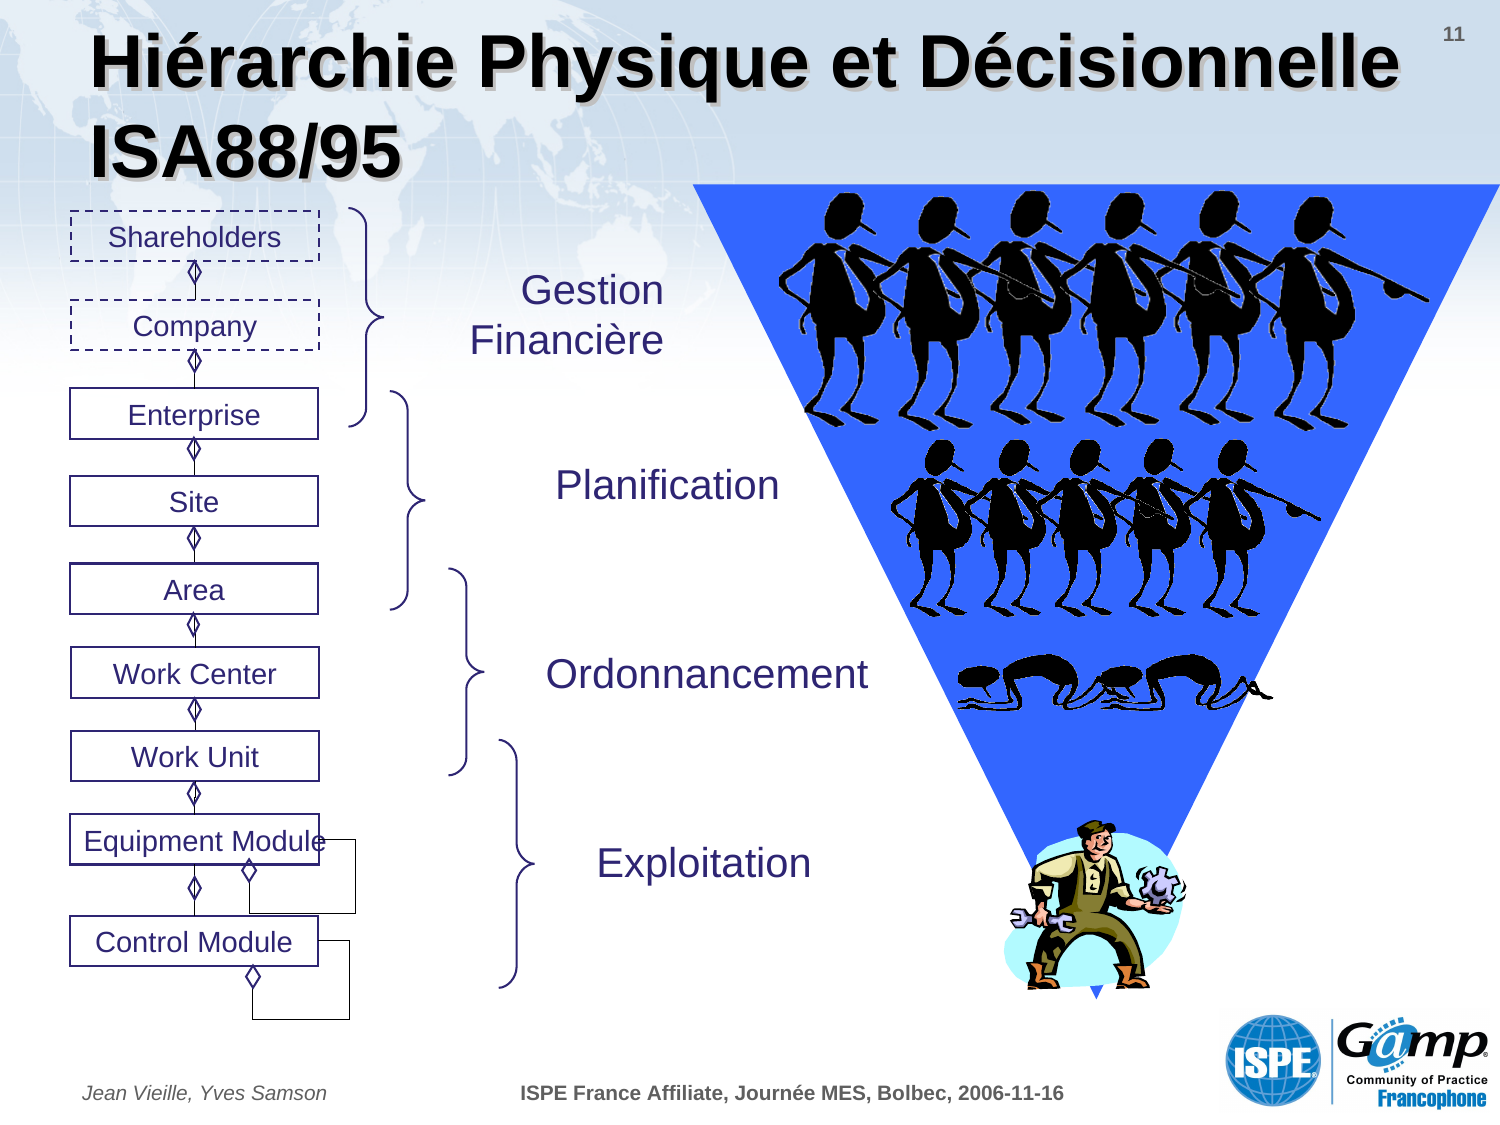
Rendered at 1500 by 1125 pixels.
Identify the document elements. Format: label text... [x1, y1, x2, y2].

text_box Control Module [69, 915, 319, 966]
text_box [1092, 992, 1100, 1000]
picture [195, 882, 199, 894]
text_box [692, 184, 1500, 359]
picture [190, 702, 195, 717]
picture [190, 787, 195, 800]
picture [0, 0, 1500, 992]
text_box Exploitation [581, 828, 827, 894]
picture [191, 265, 195, 279]
picture [1219, 1008, 1490, 1113]
text_box Shareholders [70, 210, 320, 262]
text_box [812, 427, 1378, 585]
text_box Work Unit [70, 730, 320, 781]
text_box Gestion Financière [454, 255, 680, 371]
text_box Area [69, 563, 319, 614]
text_box Company [70, 299, 320, 351]
text_box Work Center [70, 647, 320, 698]
text_box Planification [540, 450, 796, 516]
picture [244, 865, 254, 878]
text_box Enterprise [69, 388, 319, 439]
text_box Ordonnancement [530, 639, 884, 705]
picture [190, 618, 194, 632]
picture [191, 354, 195, 368]
picture [319, 941, 347, 962]
text_box Equipment Module [70, 814, 319, 865]
text_box [953, 711, 1240, 819]
text_box Site [69, 475, 319, 527]
picture [250, 840, 355, 913]
picture [190, 531, 194, 545]
picture [190, 442, 194, 455]
text_box [906, 617, 1286, 682]
title Hiérarchie Physique et Décisionnelle ISA88/95 [75, 4, 1426, 201]
